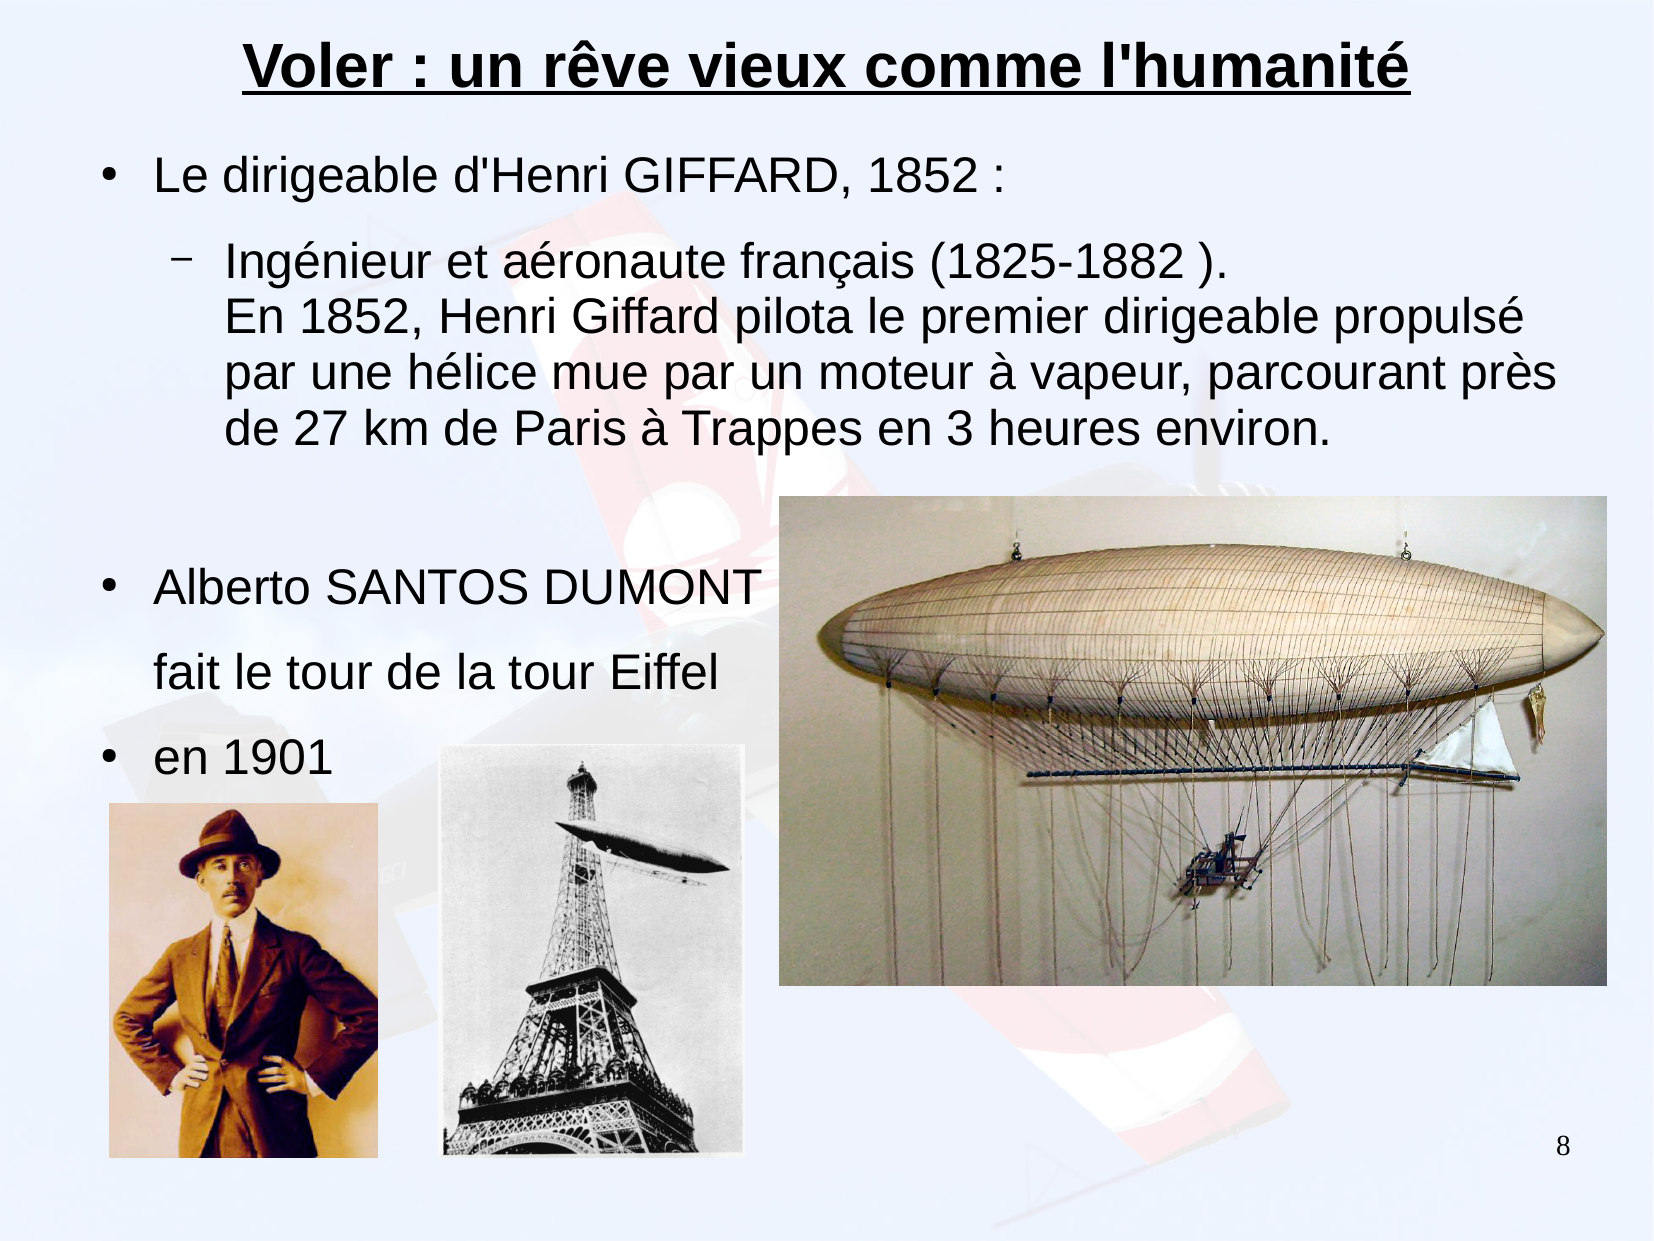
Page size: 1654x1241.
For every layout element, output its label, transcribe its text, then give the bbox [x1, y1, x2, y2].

list Le dirigeable d'Henri GIFFARD, 1852 : Ingénieur et aéronaute français (1825-1882 ). En 1852, Henri Giffard pilota le premier dirigeable propulsé par une hélice mue par un moteur à vapeur, parcourant près de 27 km de Paris à Trappes en 3 heures environ. Alberto SANTOS DUMONT fait le tour de la tour Eiffel en 1901 [82, 147, 1571, 867]
picture [0, 0, 1654, 1241]
title Voler : un rêve vieux comme l'humanité [82, 31, 1571, 101]
